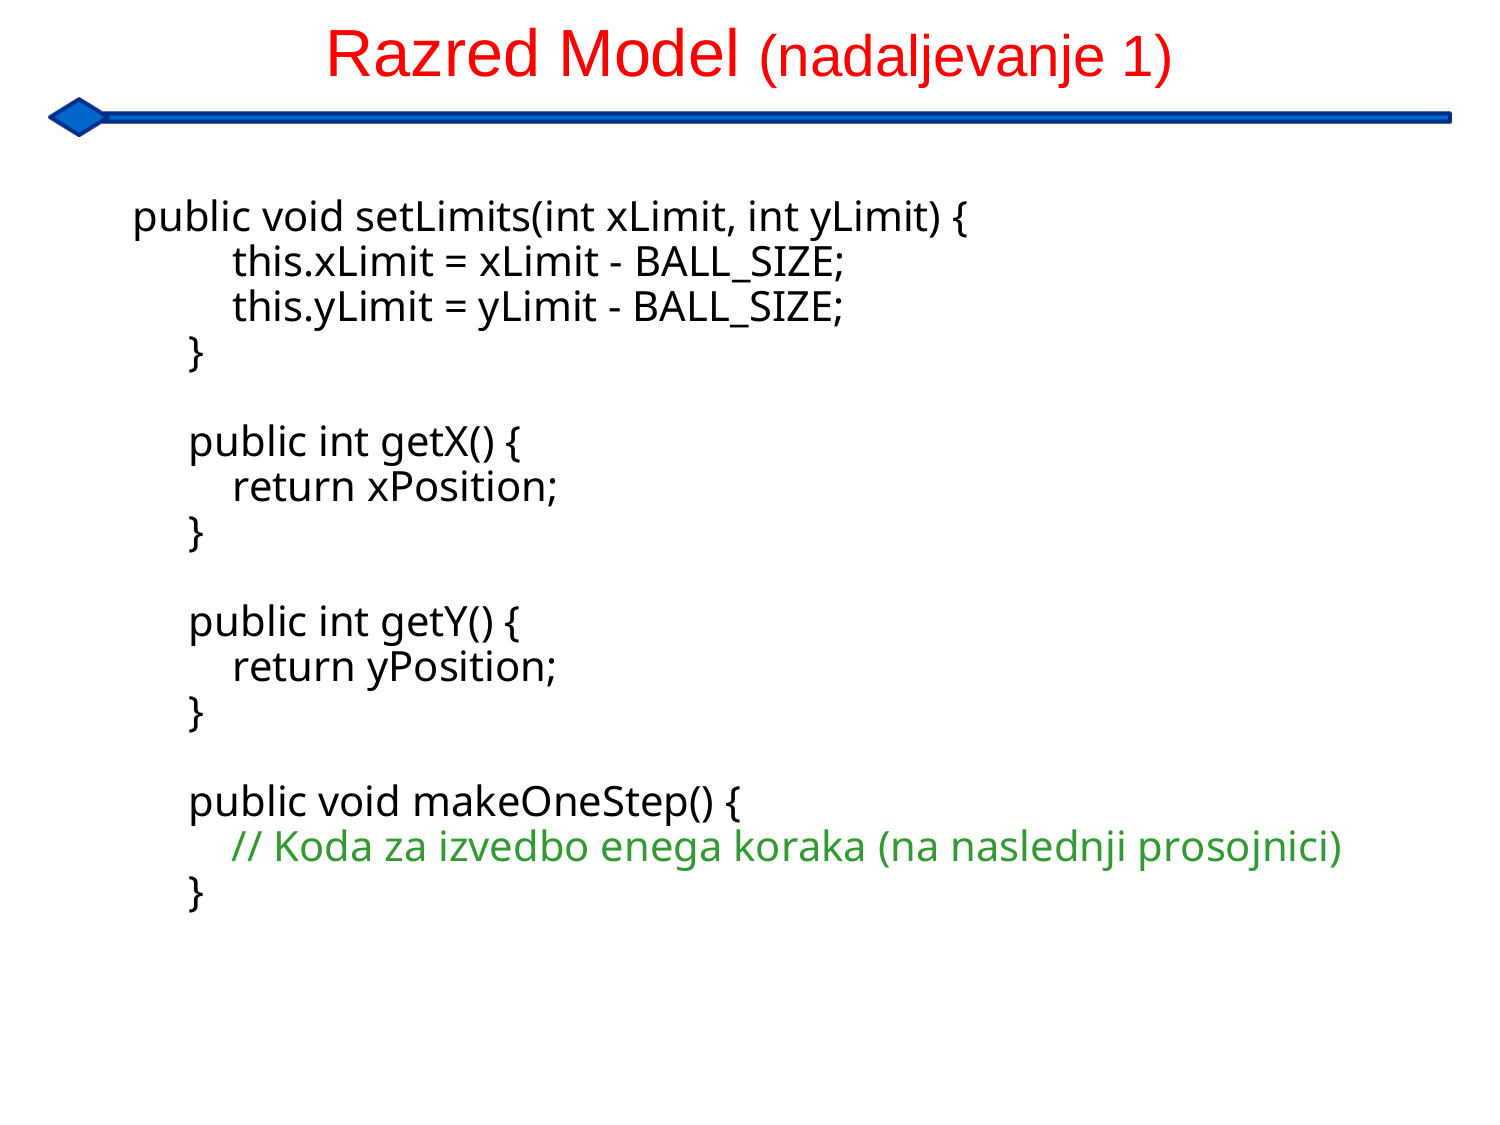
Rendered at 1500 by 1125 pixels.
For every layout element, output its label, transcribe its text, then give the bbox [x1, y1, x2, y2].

picture [48, 100, 1452, 137]
title Razred Model (nadaljevanje 1) [12, 0, 1488, 100]
text_box public void setLimits(int xLimit, int yLimit) { this.xLimit = xLimit - BALL_SIZE; this.yLimit = yLimit - BALL_SIZE; } public int getX() { return xPosition; } public int getY() { return yPosition; } public void makeOneStep() { // Koda za izvedbo enega koraka (na naslednji prosojnici) } [75, 187, 1500, 963]
